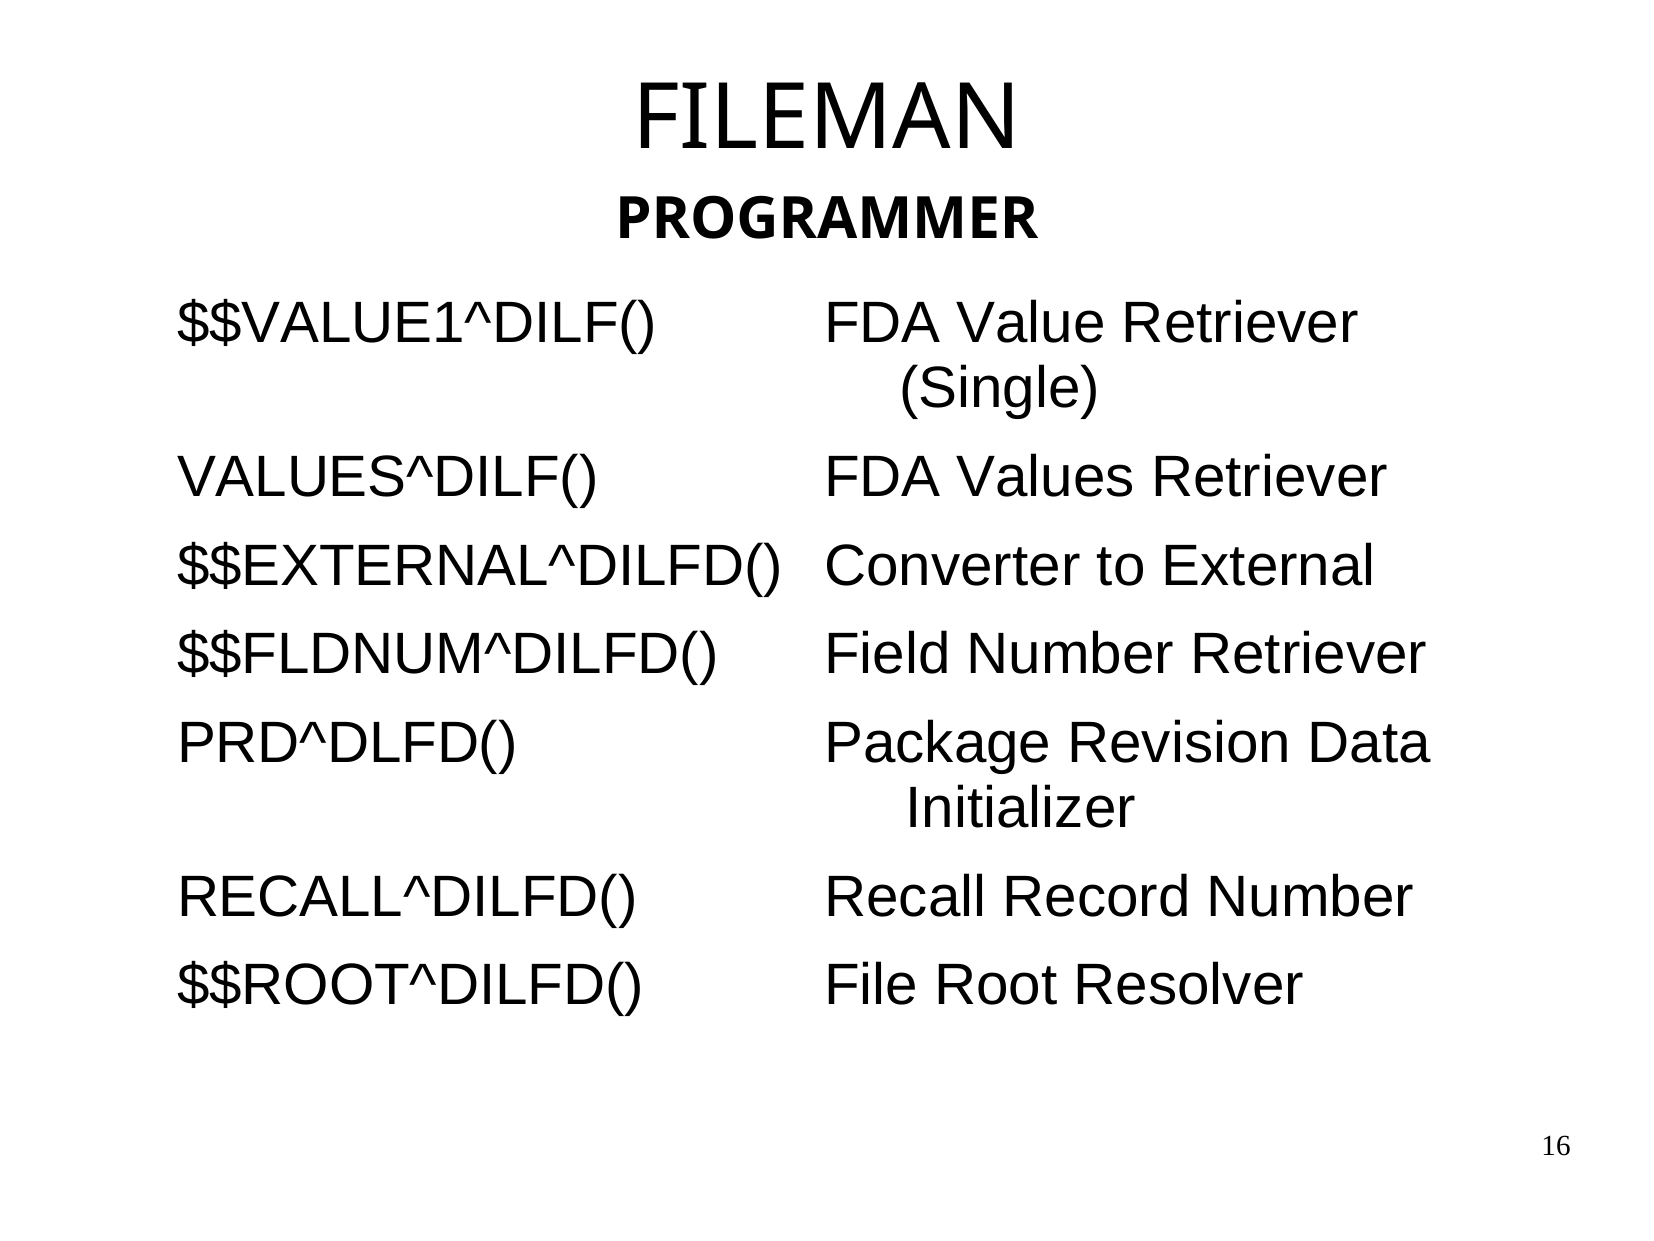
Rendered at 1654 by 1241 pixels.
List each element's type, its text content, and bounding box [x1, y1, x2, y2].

title FILEMAN PROGRAMMER [82, 47, 1571, 259]
list $$VALUE1^DILF() FDA Value Retriever (Single) VALUES^DILF() FDA Values Retriever $$EXTERNAL^DILFD() Converter to External $$FLDNUM^DILFD() Field Number Retriever PRD^DLFD() Package Revision Data Initializer RECALL^DILFD() Recall Record Number $$ROOT^DILFD() File Root Resolver [82, 290, 1571, 1094]
